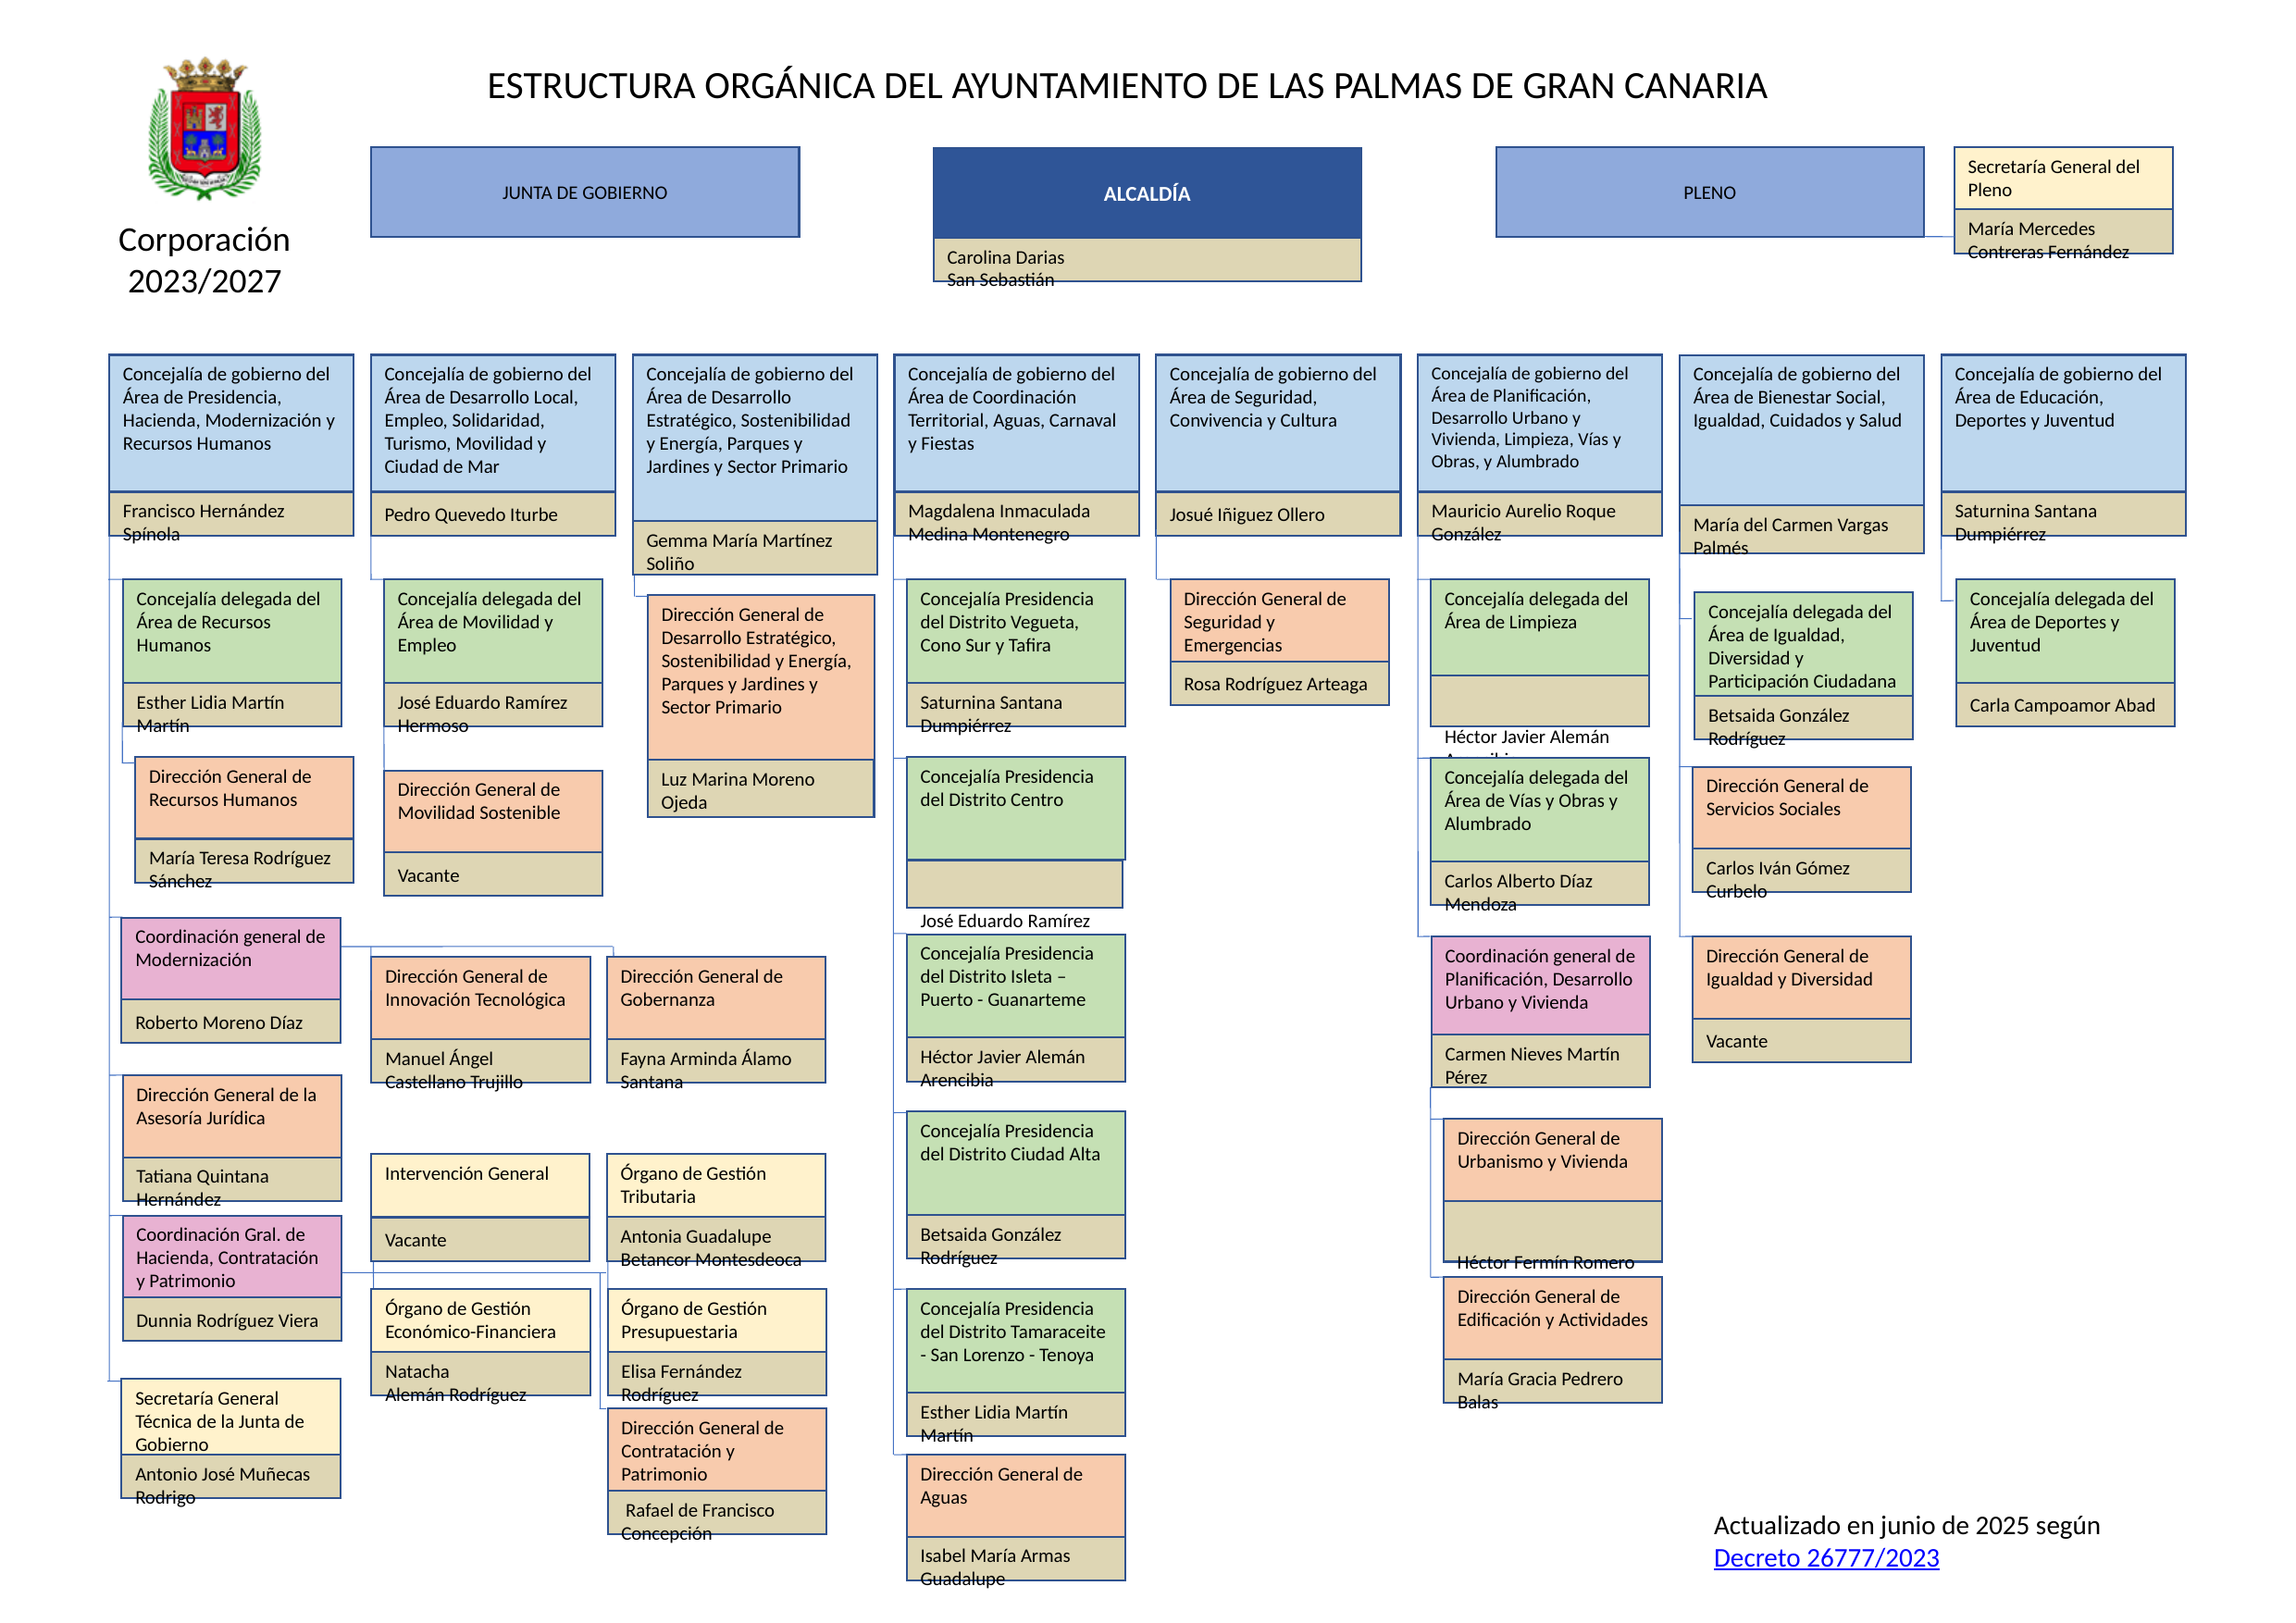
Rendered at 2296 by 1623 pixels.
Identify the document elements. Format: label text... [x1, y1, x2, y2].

text_box Concejalía Presidencia del Distrito Centro [907, 757, 1125, 860]
text_box Concejalía delegada del Área de Vías y Obras y Alumbrado [1431, 758, 1649, 861]
text_box Mauricio Aurelio Roque González [1418, 491, 1662, 536]
text_box Dirección General de Seguridad y Emergencias [1171, 579, 1389, 662]
text_box Manuel Ángel Castellano Trujillo [371, 1039, 590, 1083]
text_box María del Carmen Vargas Palmés [1680, 505, 1924, 553]
text_box Dirección General de Contratación y Patrimonio [608, 1408, 826, 1491]
text_box Secretaría General Técnica de la Junta de Gobierno [121, 1379, 341, 1455]
text_box María Mercedes Contreras Fernández [1955, 209, 2173, 254]
text_box Héctor Javier Alemán Arencibia [907, 1037, 1125, 1082]
text_box Concejalía Presidencia del Distrito Tamaraceite - San Lorenzo - Tenoya [907, 1289, 1125, 1393]
text_box Dirección General de Gobernanza [607, 957, 825, 1039]
text_box Concejalía delegada del Área de Igualdad, Diversidad y Participación Ciudadana [1694, 592, 1913, 696]
text_box Órgano de Gestión Económico-Financiera [371, 1289, 590, 1352]
text_box María Gracia Pedrero Balas [1444, 1359, 1662, 1403]
text_box Antonia Guadalupe Betancor Montesdeoca [607, 1217, 825, 1261]
text_box Concejalía de gobierno del Área de Coordinación Territorial, Aguas, Carnaval y Fiestas [894, 355, 1139, 491]
text_box Carlos Iván Gómez Curbelo [1693, 849, 1911, 892]
text_box Dirección General de Innovación Tecnológica [371, 957, 590, 1039]
text_box Concejalía delegada del Área de Deportes y Juventud [1956, 579, 2175, 683]
text_box Héctor Javier Alemán Arencibia [1431, 675, 1649, 726]
text_box Dirección General de Recursos Humanos [135, 757, 354, 838]
text_box Concejalía de gobierno del Área de Desarrollo Local, Empleo, Solidaridad, Turismo, Movilidad y Ciudad de Mar [371, 355, 615, 491]
text_box Concejalía Presidencia del Distrito Vegueta, Cono Sur y Tafira [907, 579, 1125, 683]
text_box Magdalena Inmaculada Medina Montenegro [894, 491, 1139, 536]
text_box Pedro Quevedo Iturbe [371, 491, 615, 536]
text_box Secretaría General del Pleno [1955, 147, 2173, 209]
text_box Betsaida González Rodríguez [907, 1215, 1125, 1258]
text_box Antonio José Muñecas Rodrigo [121, 1455, 341, 1498]
text_box PLENO [1496, 147, 1924, 237]
text_box Concejalía delegada del Área de Recursos Humanos [123, 579, 341, 683]
text_box Betsaida González Rodríguez [1694, 696, 1913, 739]
text_box Natacha Alemán Rodríguez [371, 1352, 590, 1395]
text_box Dirección General de Servicios Sociales [1693, 767, 1911, 849]
text_box Tatiana Quintana Hernández [123, 1158, 341, 1201]
text_box Carmen Nieves Martín Pérez [1432, 1035, 1650, 1087]
text_box Fayna Arminda Álamo Santana [607, 1039, 825, 1083]
text_box Corporación 2023/2027 [82, 209, 328, 307]
text_box Saturnina Santana Dumpiérrez [907, 683, 1125, 726]
text_box Coordinación general de Modernización [121, 918, 341, 999]
text_box Concejalía Presidencia del Distrito Ciudad Alta [907, 1111, 1125, 1215]
text_box Carla Campoamor Abad [1956, 683, 2175, 726]
text_box Rafael de Francisco Concepción [608, 1491, 826, 1534]
text_box Órgano de Gestión Tributaria [607, 1154, 825, 1217]
text_box Concejalía de gobierno del Área de Bienestar Social, Igualdad, Cuidados y Salud [1680, 355, 1924, 505]
text_box Esther Lidia Martín Martín [907, 1393, 1125, 1436]
text_box Concejalía de gobierno del Área de Presidencia, Hacienda, Modernización y Recursos Humanos [109, 355, 354, 491]
text_box José Eduardo Ramírez Hermoso [384, 683, 602, 726]
text_box ALCALDÍA [934, 148, 1361, 238]
text_box María Teresa Rodríguez Sánchez [135, 838, 354, 883]
text_box Dirección General de Movilidad Sostenible [384, 771, 602, 852]
text_box Actualizado en junio de 2025 según Decreto 26777/2023 [1700, 1501, 2186, 1580]
text_box Intervención General [371, 1154, 590, 1217]
text_box Isabel María Armas Guadalupe [907, 1537, 1125, 1580]
text_box Saturnina Santana Dumpiérrez [1942, 491, 2186, 536]
text_box Dirección General de Urbanismo y Vivienda [1444, 1119, 1662, 1201]
text_box Elisa Fernández Rodríguez [608, 1352, 826, 1395]
text_box Dirección General de Desarrollo Estratégico, Sostenibilidad y Energía, Parques y Jardines y Sector Primario [648, 595, 875, 760]
text_box Concejalía delegada del Área de Limpieza [1431, 579, 1649, 675]
text_box Concejalía delegada del Área de Movilidad y Empleo [384, 579, 602, 683]
text_box Rosa Rodríguez Arteaga [1171, 662, 1389, 705]
text_box Concejalía de gobierno del Área de Educación, Deportes y Juventud [1942, 355, 2186, 491]
text_box JUNTA DE GOBIERNO [371, 147, 800, 237]
text_box Dirección General de Igualdad y Diversidad [1693, 936, 1911, 1019]
text_box Esther Lidia Martín Martín [123, 683, 341, 726]
text_box Vacante [371, 1218, 590, 1261]
text_box Concejalía de gobierno del Área de Desarrollo Estratégico, Sostenibilidad y Energía, Parques y Jardines y Sector Primario [633, 355, 877, 521]
text_box Carlos Alberto Díaz Mendoza [1431, 861, 1649, 905]
text_box Francisco Hernández Spínola [109, 491, 354, 536]
text_box ESTRUCTURA ORGÁNICA DEL AYUNTAMIENTO DE LAS PALMAS DE GRAN CANARIA [474, 53, 1821, 114]
text_box Dirección General de la Asesoría Jurídica [123, 1075, 341, 1158]
text_box José Eduardo Ramírez Hermoso [907, 861, 1123, 908]
text_box Dirección General de Edificación y Actividades [1444, 1277, 1662, 1359]
text_box Josué Iñiguez Ollero [1156, 491, 1401, 536]
text_box Dunnia Rodríguez Viera [123, 1297, 341, 1341]
text_box Vacante [384, 852, 602, 896]
text_box Gemma María Martínez Soliño [633, 521, 877, 575]
text_box Concejalía de gobierno del Área de Planificación, Desarrollo Urbano y Vivienda, Limpieza, Vías y Obras, y Alumbrado [1418, 355, 1662, 491]
text_box Órgano de Gestión Presupuestaria [608, 1289, 826, 1352]
text_box Roberto Moreno Díaz [121, 999, 341, 1043]
picture [146, 53, 263, 204]
text_box Luz Marina Moreno Ojeda [648, 760, 875, 817]
text_box Dirección General de Aguas [907, 1455, 1125, 1537]
text_box Héctor Fermín Romero Pérez [1444, 1201, 1662, 1262]
text_box Coordinación general de Planificación, Desarrollo Urbano y Vivienda [1432, 936, 1650, 1035]
text_box Vacante [1693, 1019, 1911, 1062]
text_box Coordinación Gral. de Hacienda, Contratación y Patrimonio [123, 1216, 341, 1297]
text_box Concejalía Presidencia del Distrito Isleta – Puerto - Guanarteme [907, 935, 1125, 1037]
text_box Carolina Darias San Sebastián [934, 238, 1361, 281]
text_box Concejalía de gobierno del Área de Seguridad, Convivencia y Cultura [1156, 355, 1401, 491]
